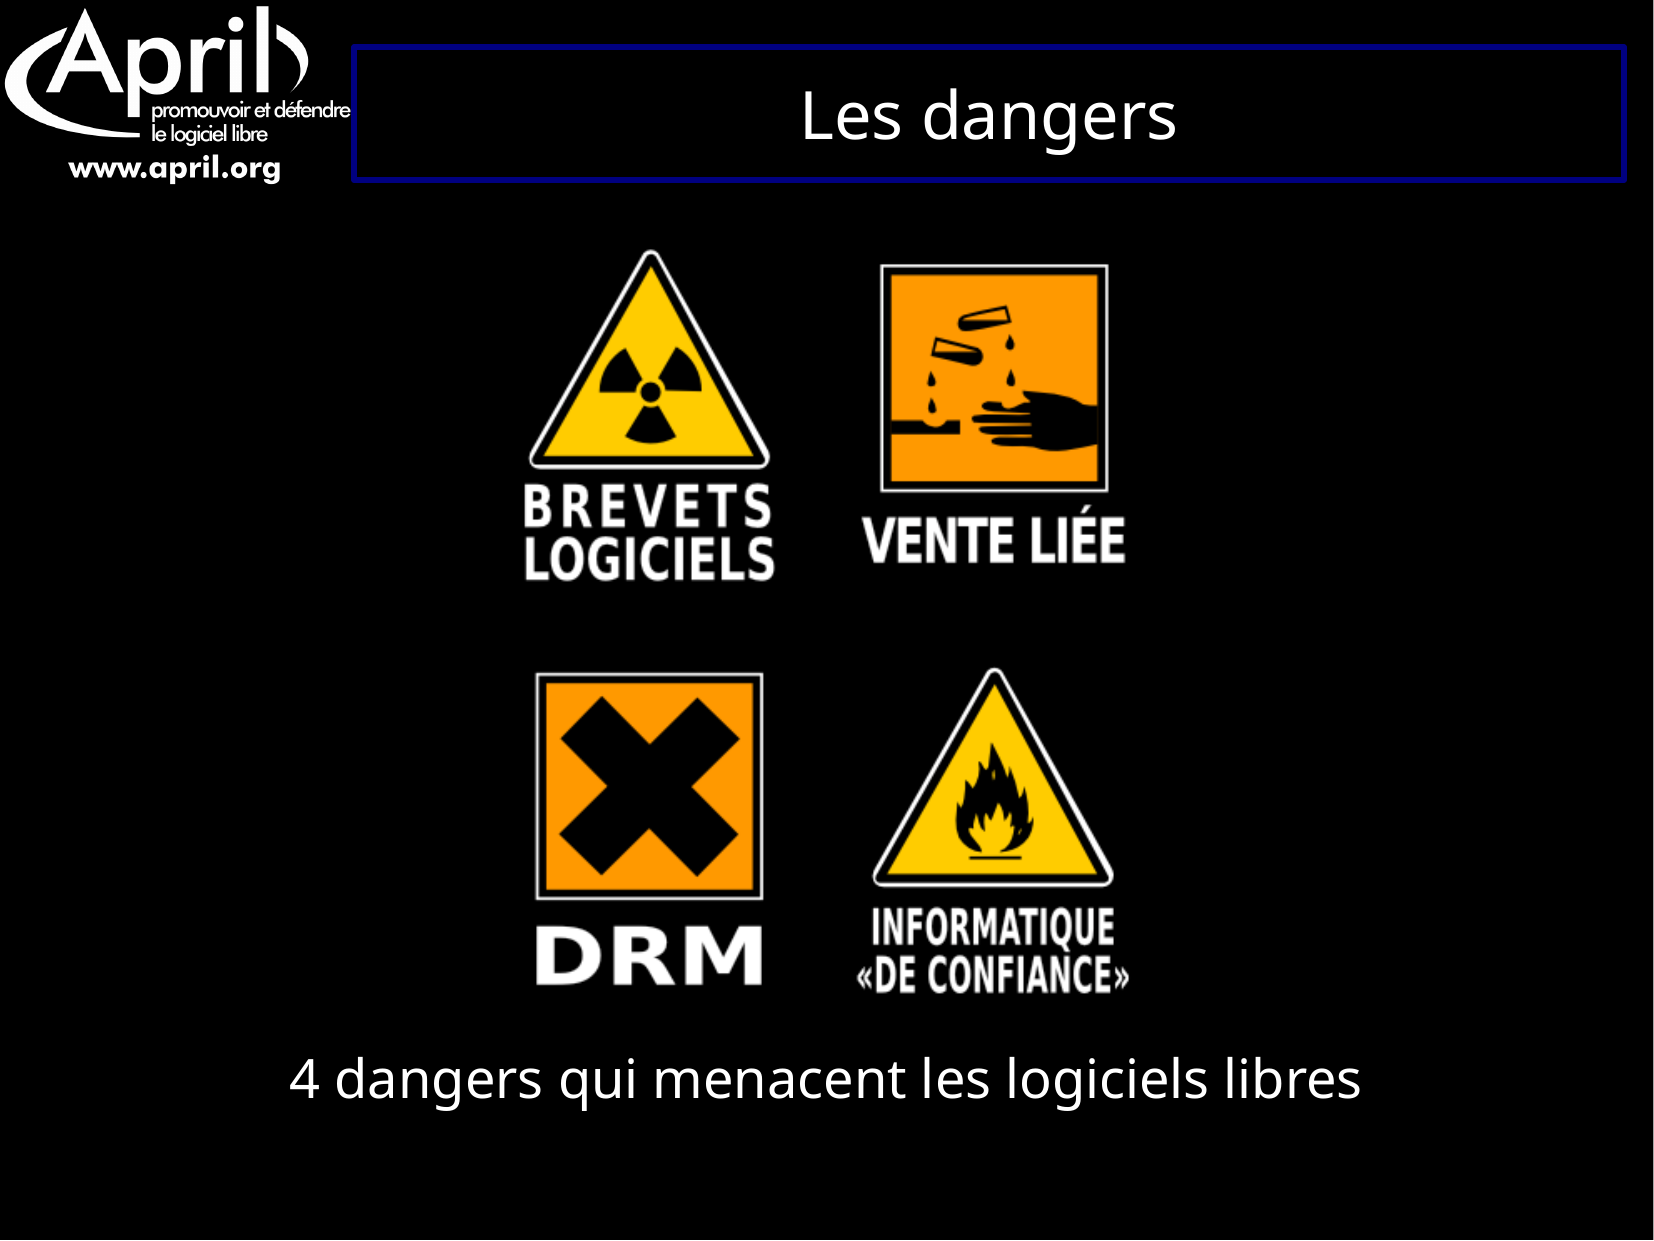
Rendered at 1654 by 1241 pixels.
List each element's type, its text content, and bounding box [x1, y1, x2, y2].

picture [0, 0, 355, 200]
title Les dangers [354, 47, 1625, 181]
picture [410, 203, 1244, 1037]
text_box 4 dangers qui menacent les logiciels libres [191, 1033, 1462, 1112]
